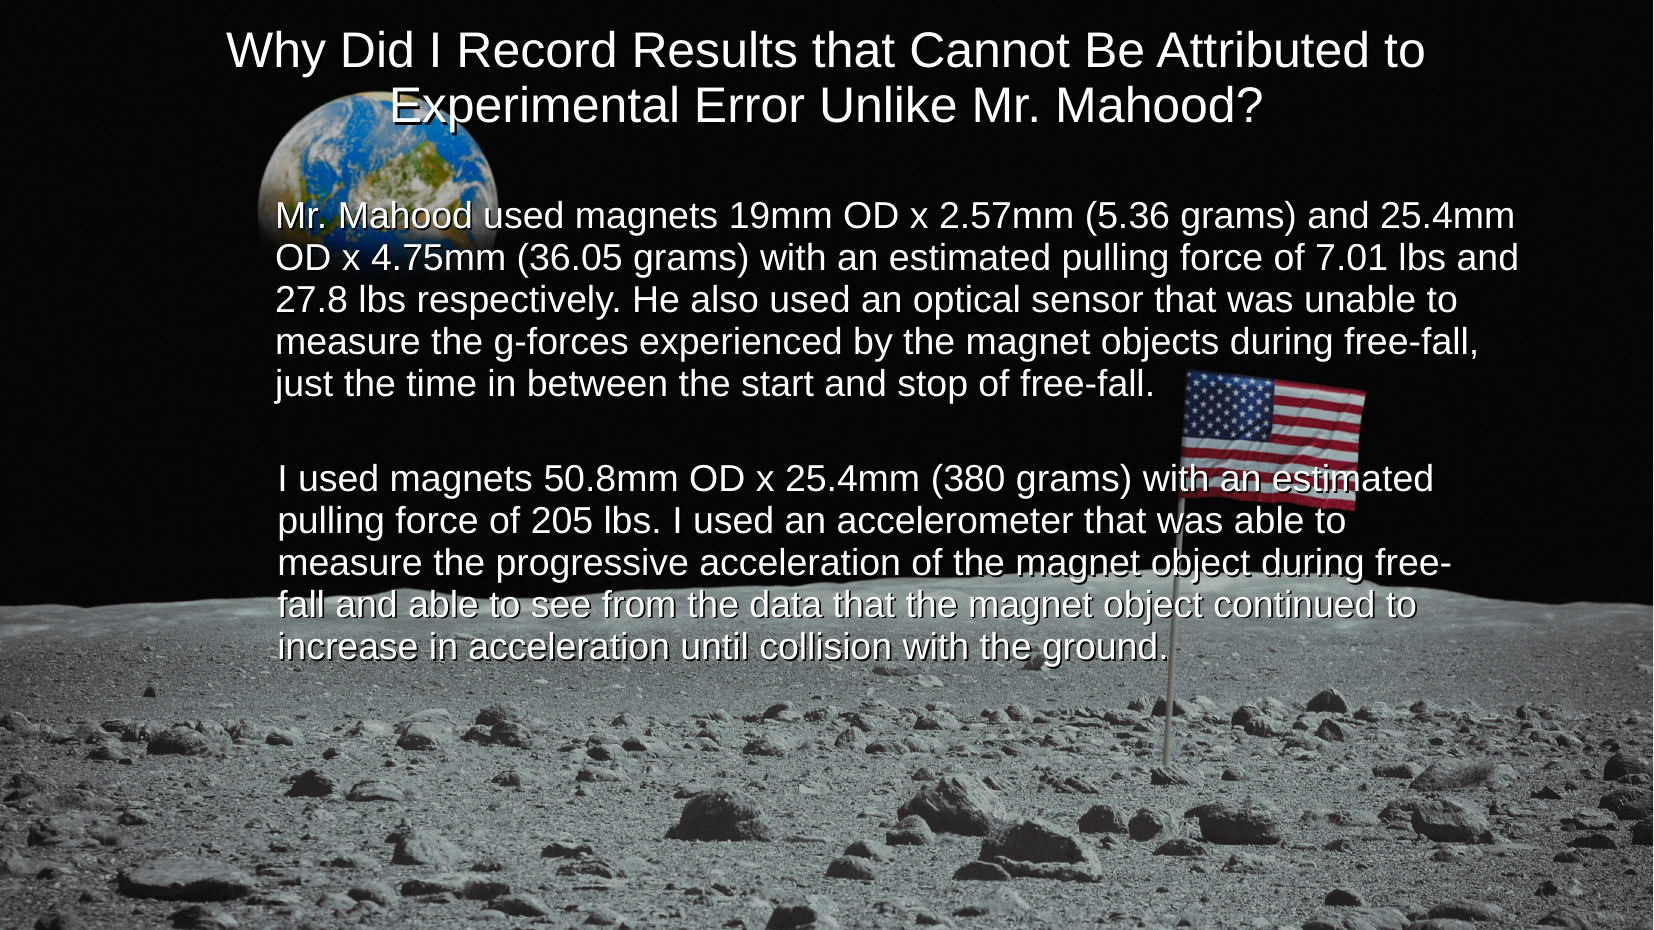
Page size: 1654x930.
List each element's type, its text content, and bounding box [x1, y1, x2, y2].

text_box Mr. Mahood used magnets 19mm OD x 2.57mm (5.36 grams) and 25.4mm OD x 4.75mm (36.05 grams) with an estimated pulling force of 7.01 lbs and 27.8 lbs respectively. He also used an optical sensor that was unable to measure the g-forces experienced by the magnet objects during free-fall, just the time in between the start and stop of free-fall. [225, 187, 1538, 467]
text_box I used magnets 50.8mm OD x 25.4mm (380 grams) with an estimated pulling force of 205 lbs. I used an accelerometer that was able to measure the progressive acceleration of the magnet object during free-fall and able to see from the data that the magnet object continued to increase in acceleration until collision with the ground. [262, 449, 1501, 751]
picture [0, 0, 1654, 930]
title Why Did I Record Results that Cannot Be Attributed to Experimental Error Unlike Mr. Mahood? [82, 0, 1571, 156]
